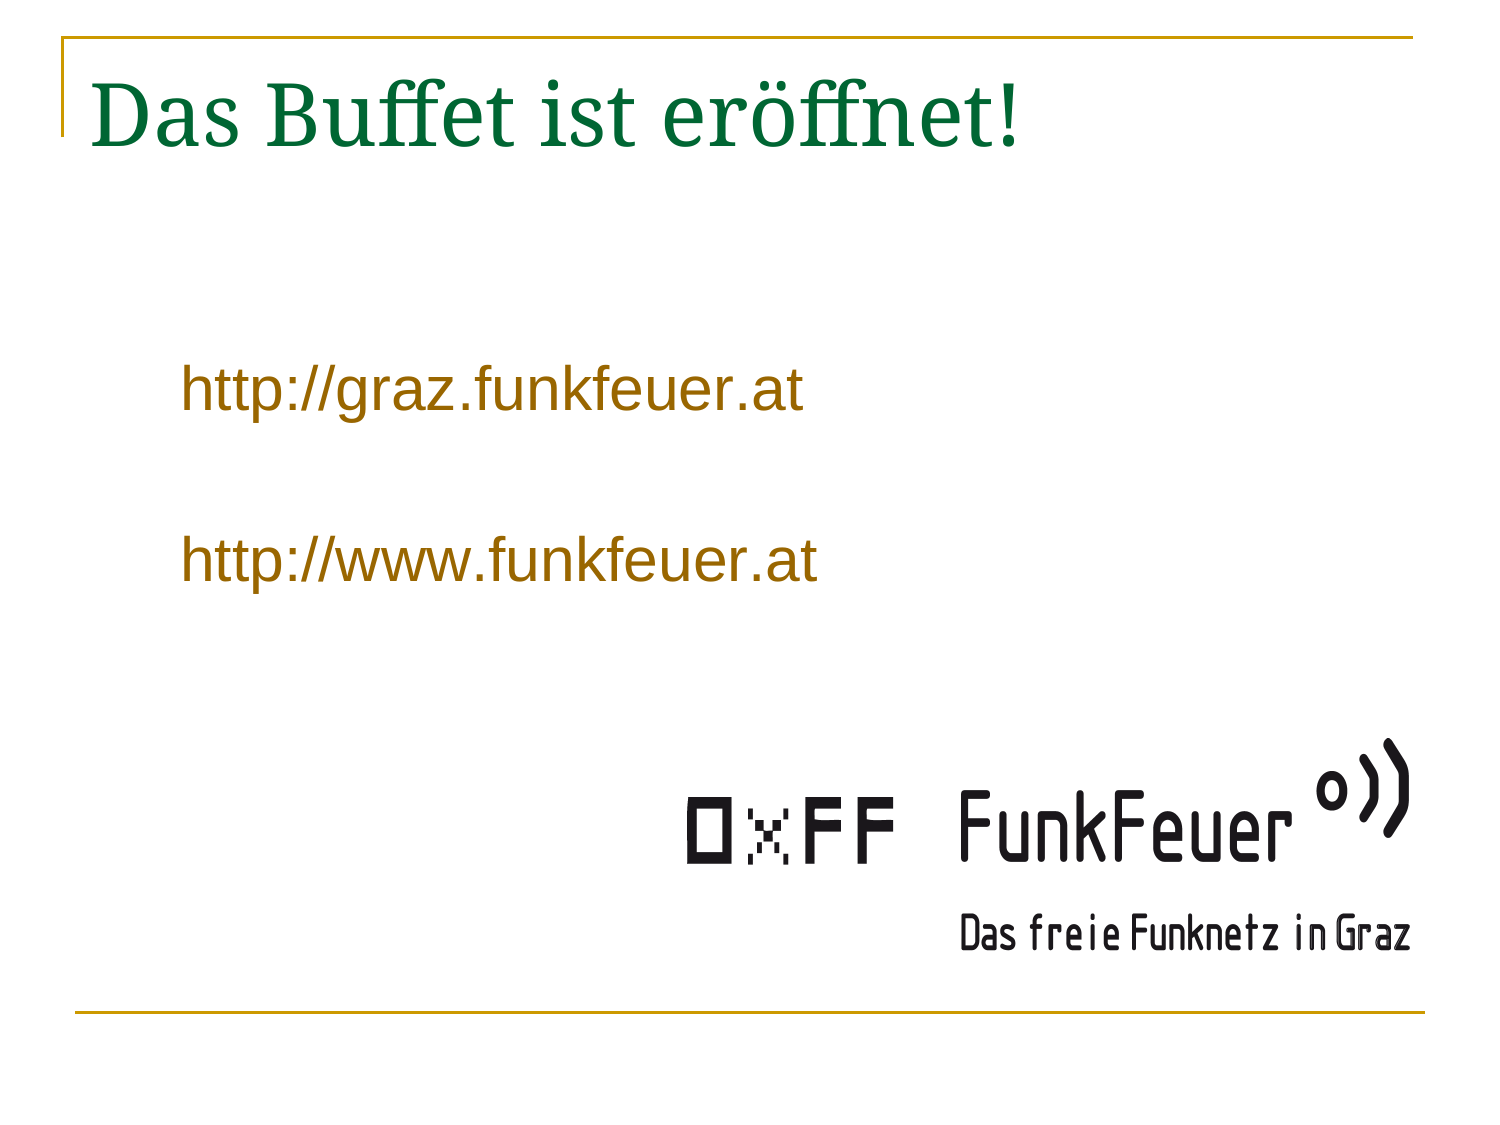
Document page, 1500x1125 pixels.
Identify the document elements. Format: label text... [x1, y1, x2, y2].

list http://graz.funkfeuer.at http://www.funkfeuer.at [165, 346, 1500, 939]
title Das Buffet ist eröffnet! [75, 45, 1426, 233]
picture [687, 738, 1418, 964]
